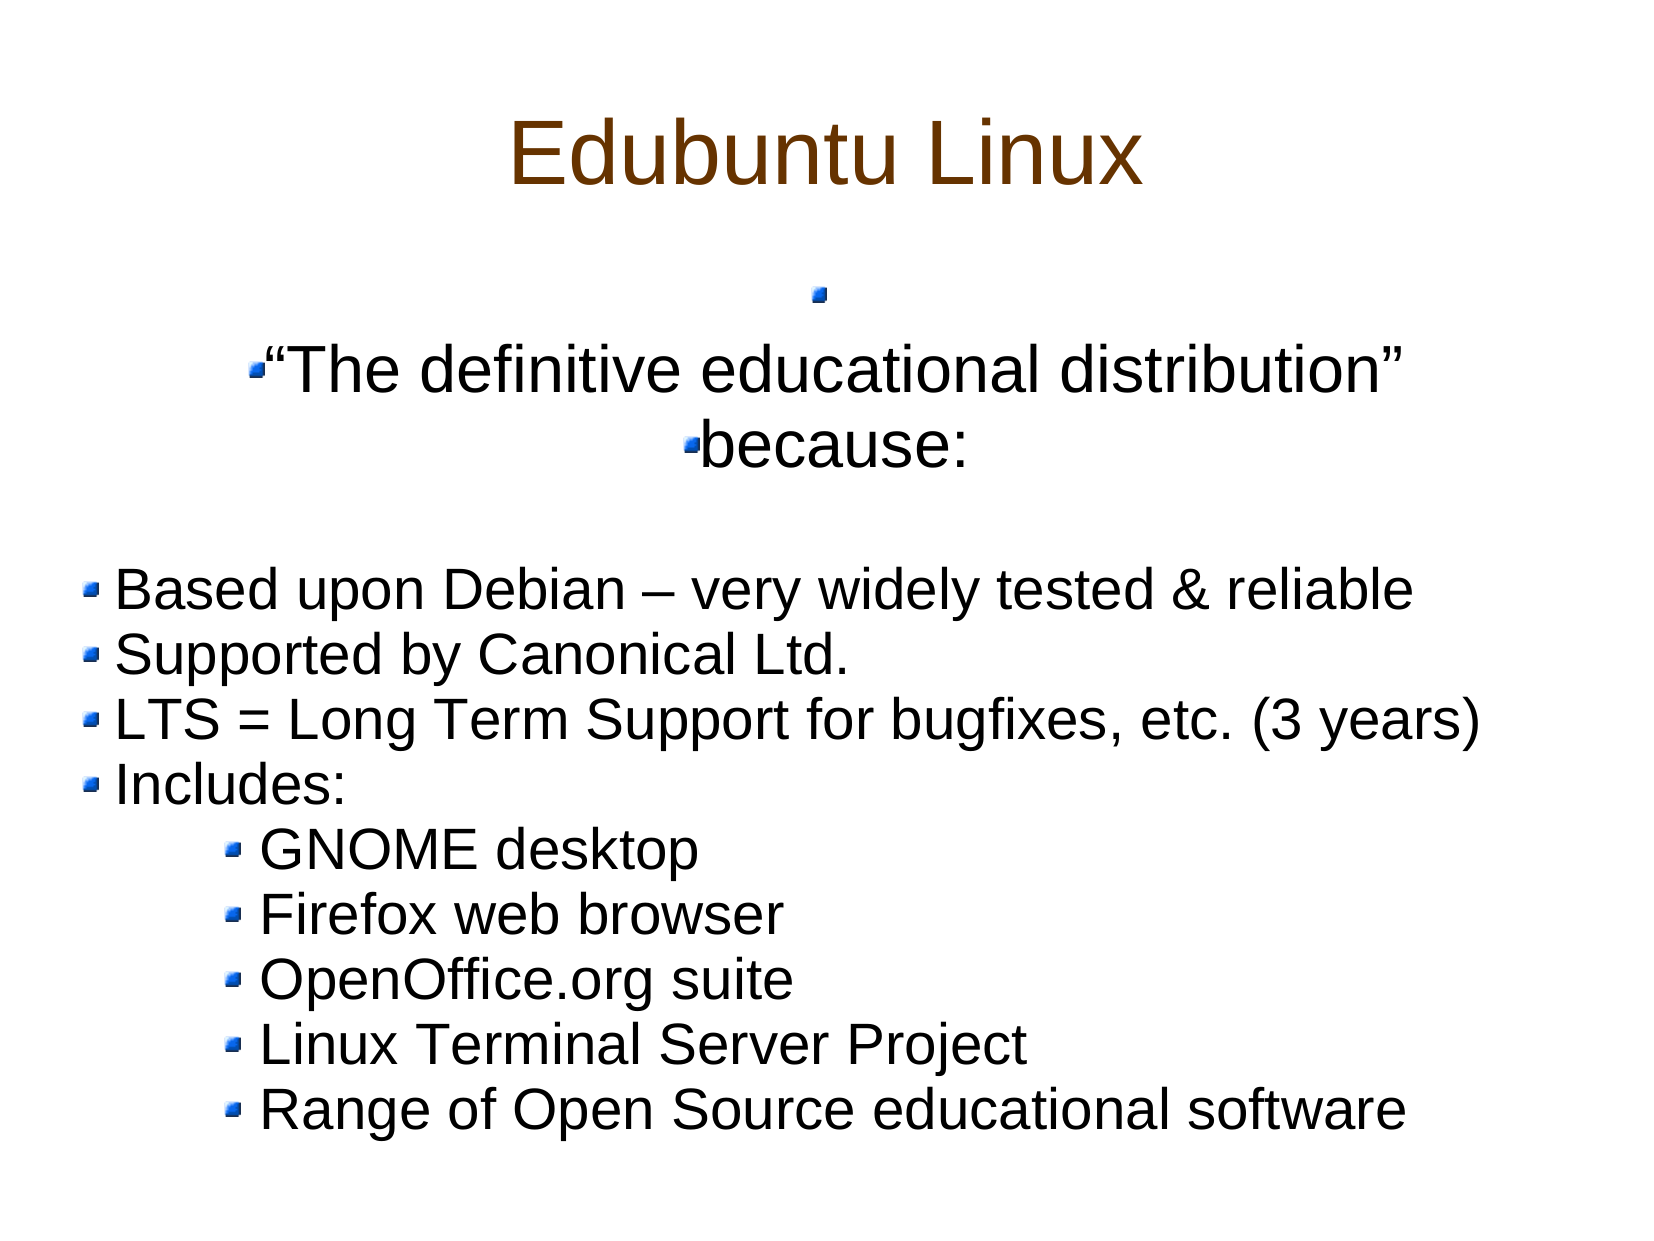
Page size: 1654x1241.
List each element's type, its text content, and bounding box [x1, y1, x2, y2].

subtitle “The definitive educational distribution” because: Based upon Debian – very widely tested & reliable Supported by Canonical Ltd. LTS = Long Term Support for bugfixes, etc. (3 years) Includes: GNOME desktop Firefox web browser OpenOffice.org suite Linux Terminal Server Project Range of Open Source educational software [82, 257, 1571, 1142]
title Edubuntu Linux [82, 49, 1571, 257]
